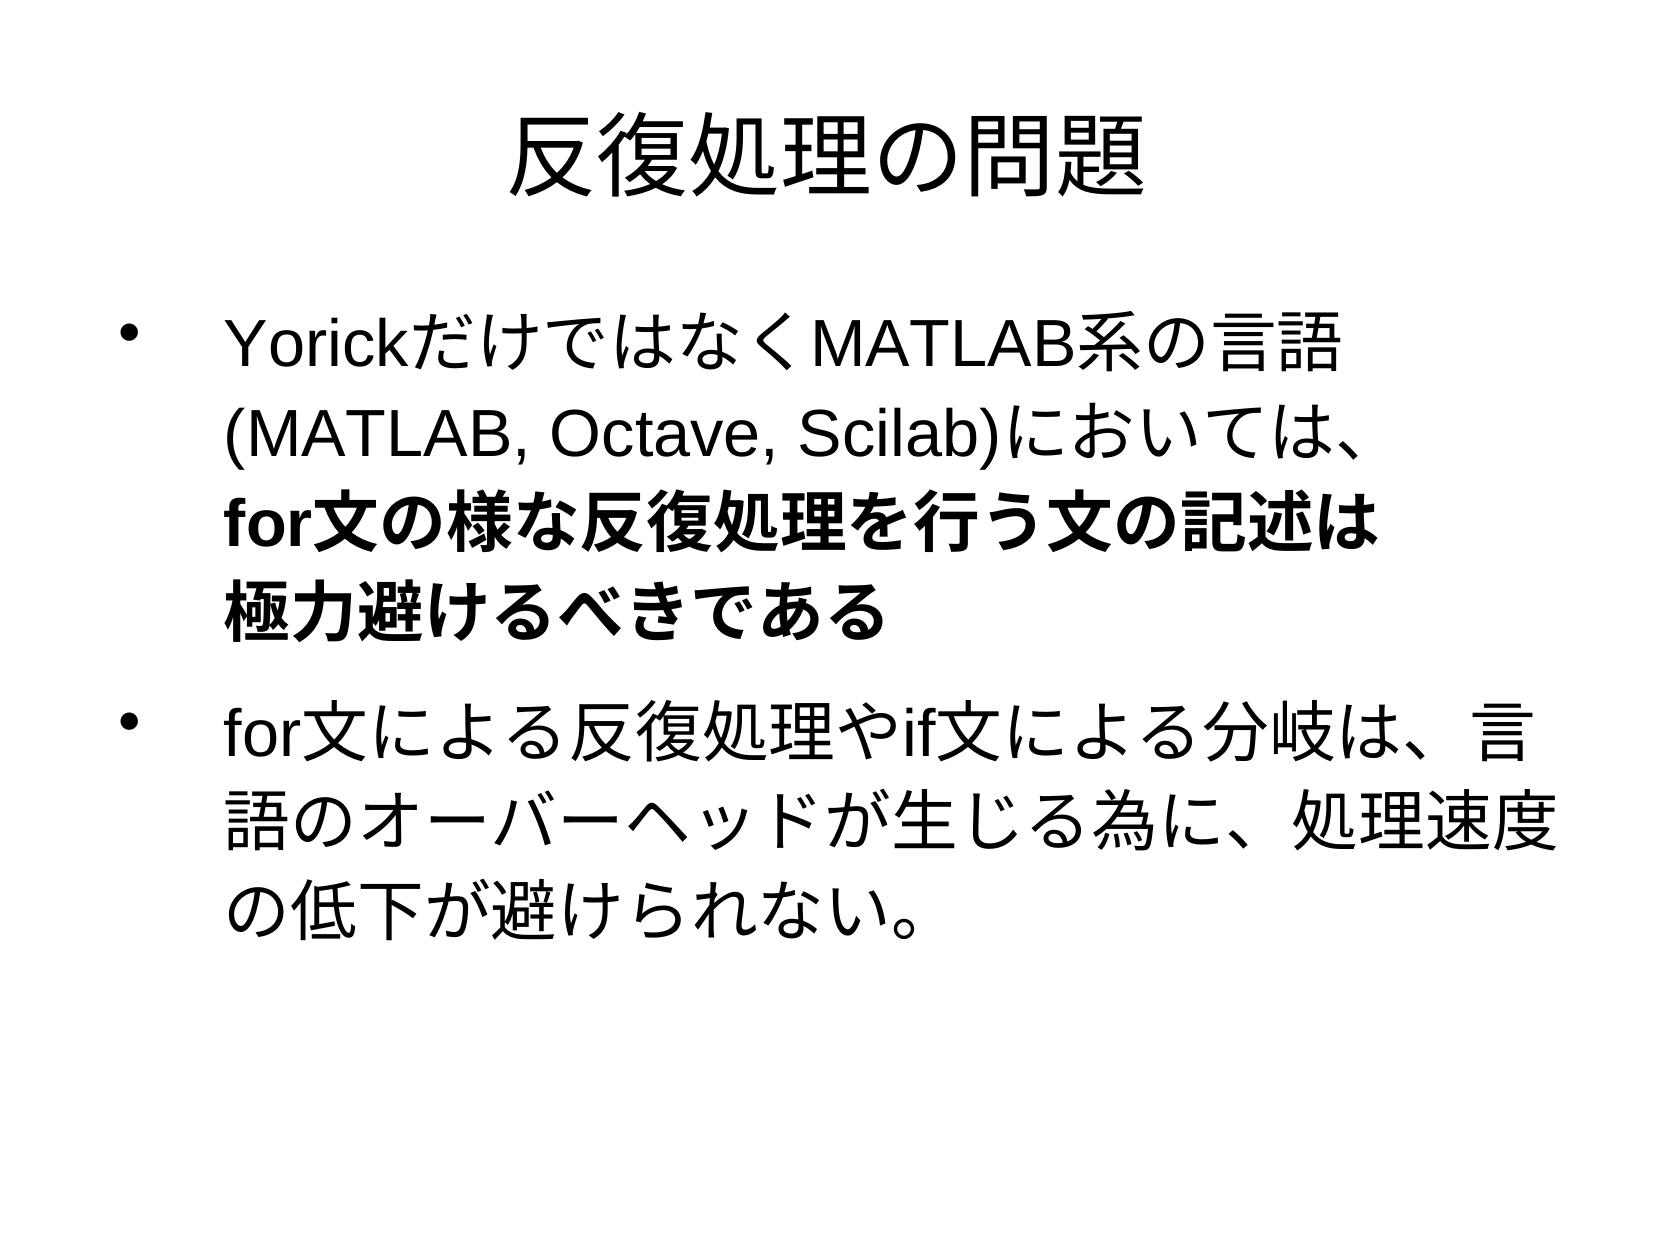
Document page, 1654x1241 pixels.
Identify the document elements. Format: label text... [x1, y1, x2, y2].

title 反復処理の問題 [82, 49, 1571, 257]
list YorickだけではなくMATLAB系の言語(MATLAB, Octave, Scilab)においては、 for文の様な反復処理を行う文の記述は 極力避けるべきである for文による反復処理やif文による分岐は、言語のオーバーヘッドが生じる為に、処理速度の低下が避けられない。 [82, 290, 1571, 920]
